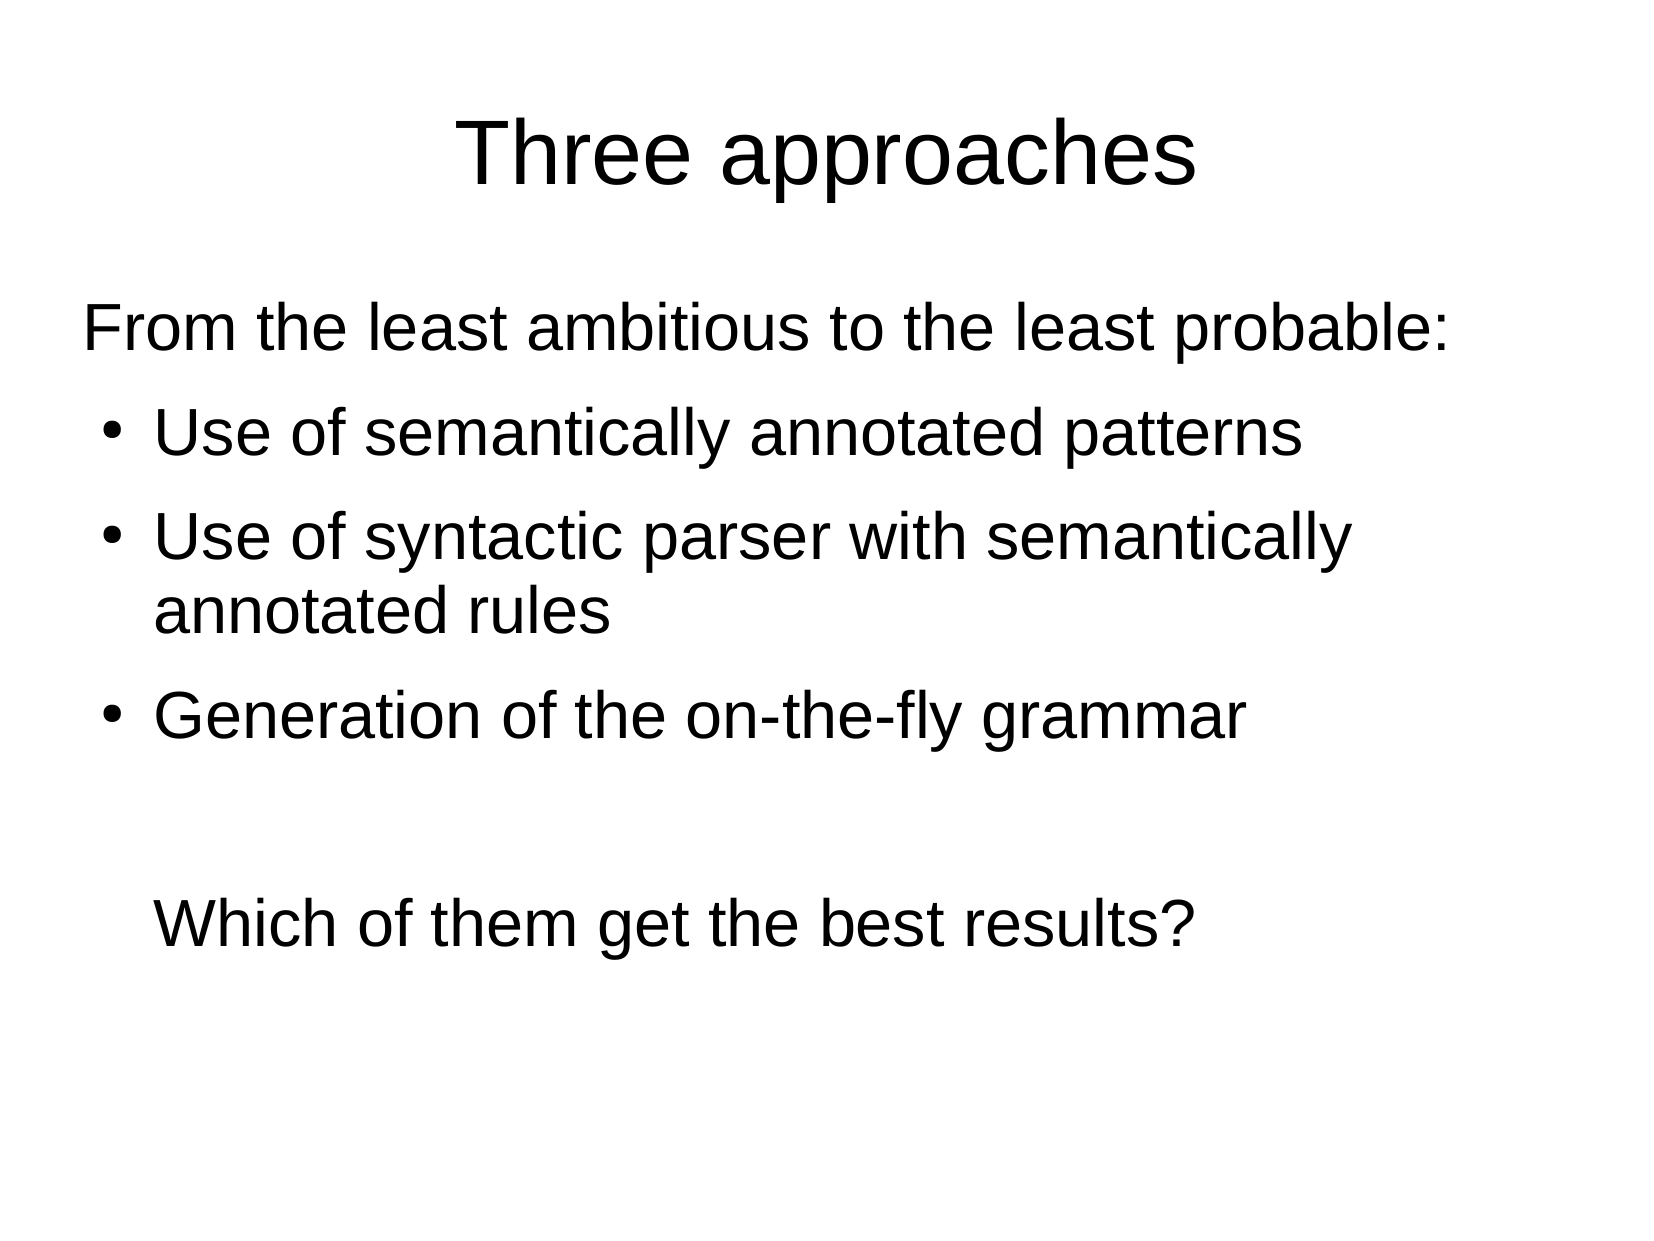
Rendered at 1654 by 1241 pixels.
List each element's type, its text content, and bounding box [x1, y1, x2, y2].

list From the least ambitious to the least probable: Use of semantically annotated patterns Use of syntactic parser with semantically annotated rules Generation of the on-the-fly grammar Which of them get the best results? [82, 290, 1571, 1109]
title Three approaches [82, 49, 1571, 257]
